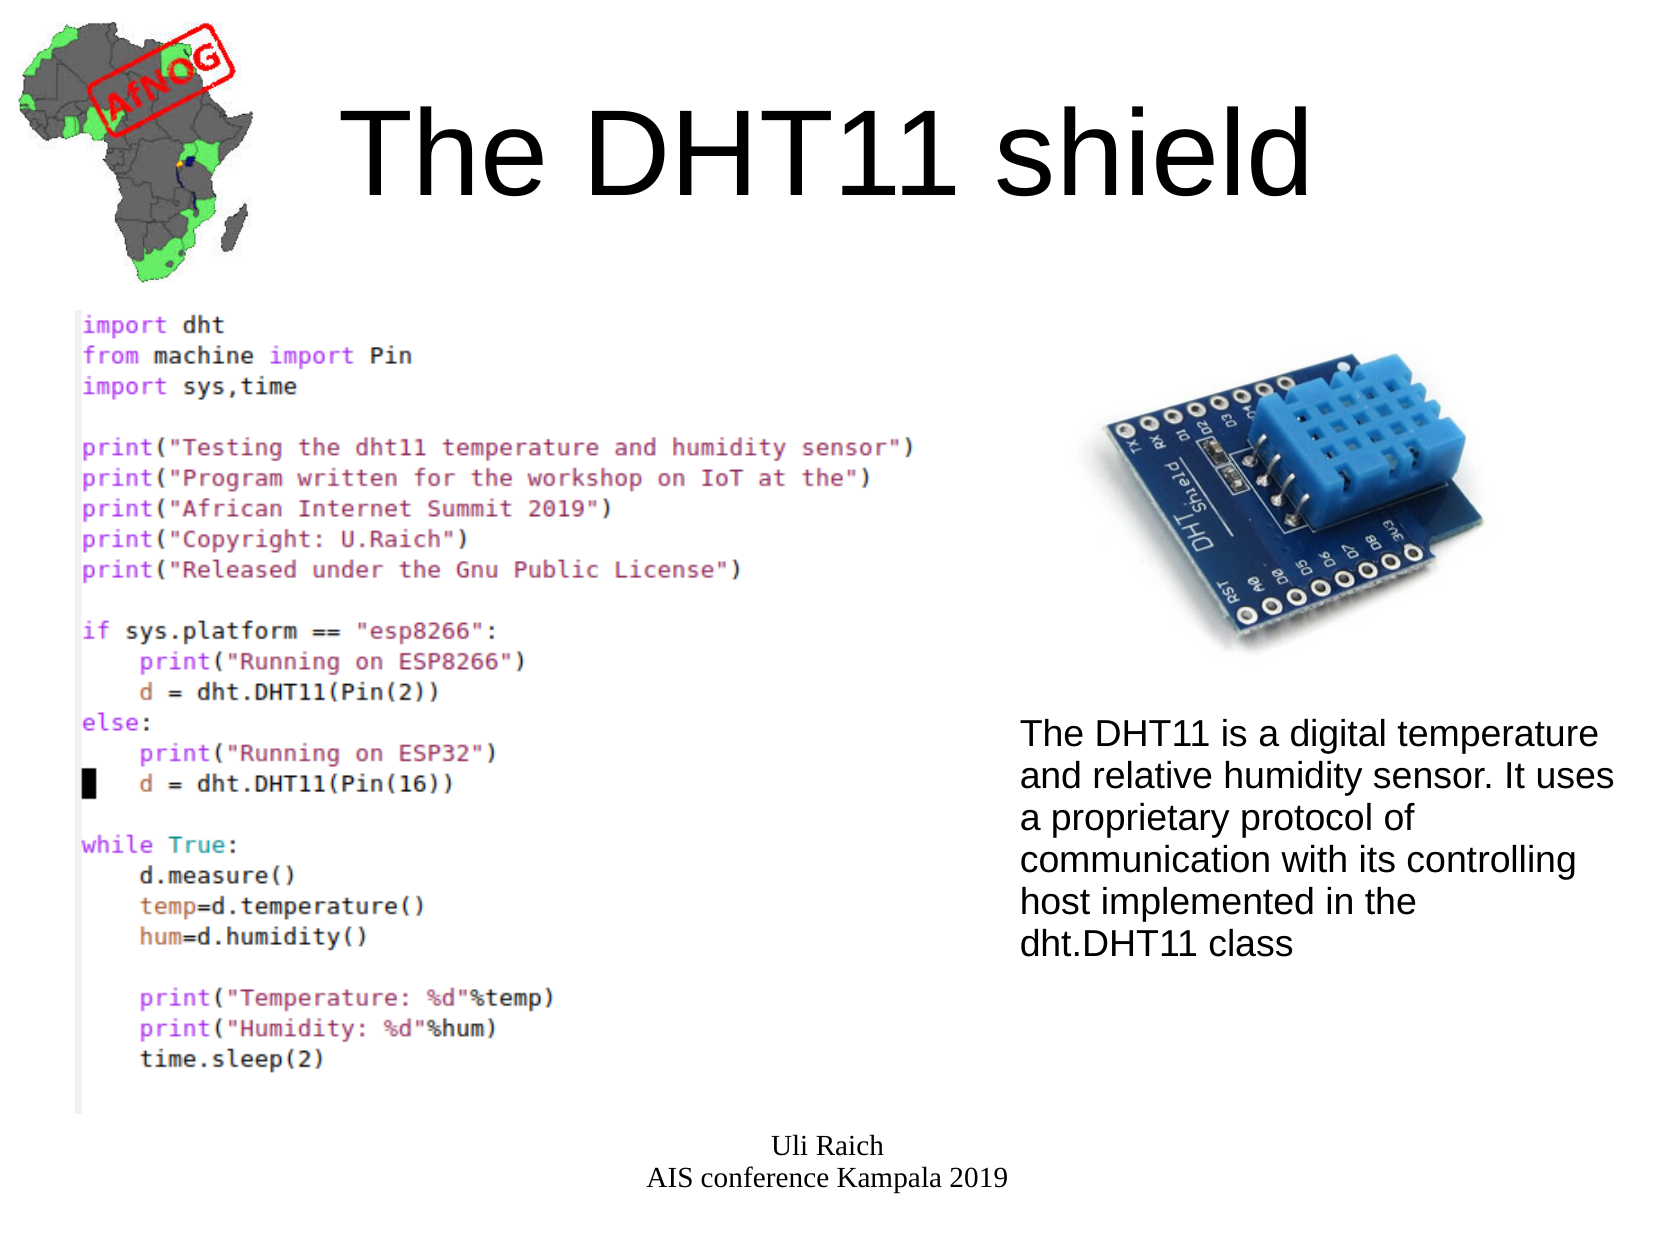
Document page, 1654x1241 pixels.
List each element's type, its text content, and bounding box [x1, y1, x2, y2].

picture [1061, 299, 1546, 691]
text_box The DHT11 is a digital temperature and relative humidity sensor. It uses a proprietary protocol of communication with its controlling host implemented in the dht.DHT11 class [1005, 705, 1630, 972]
title The DHT11 shield [82, 49, 1571, 257]
picture [75, 310, 976, 1114]
picture [9, 0, 259, 291]
